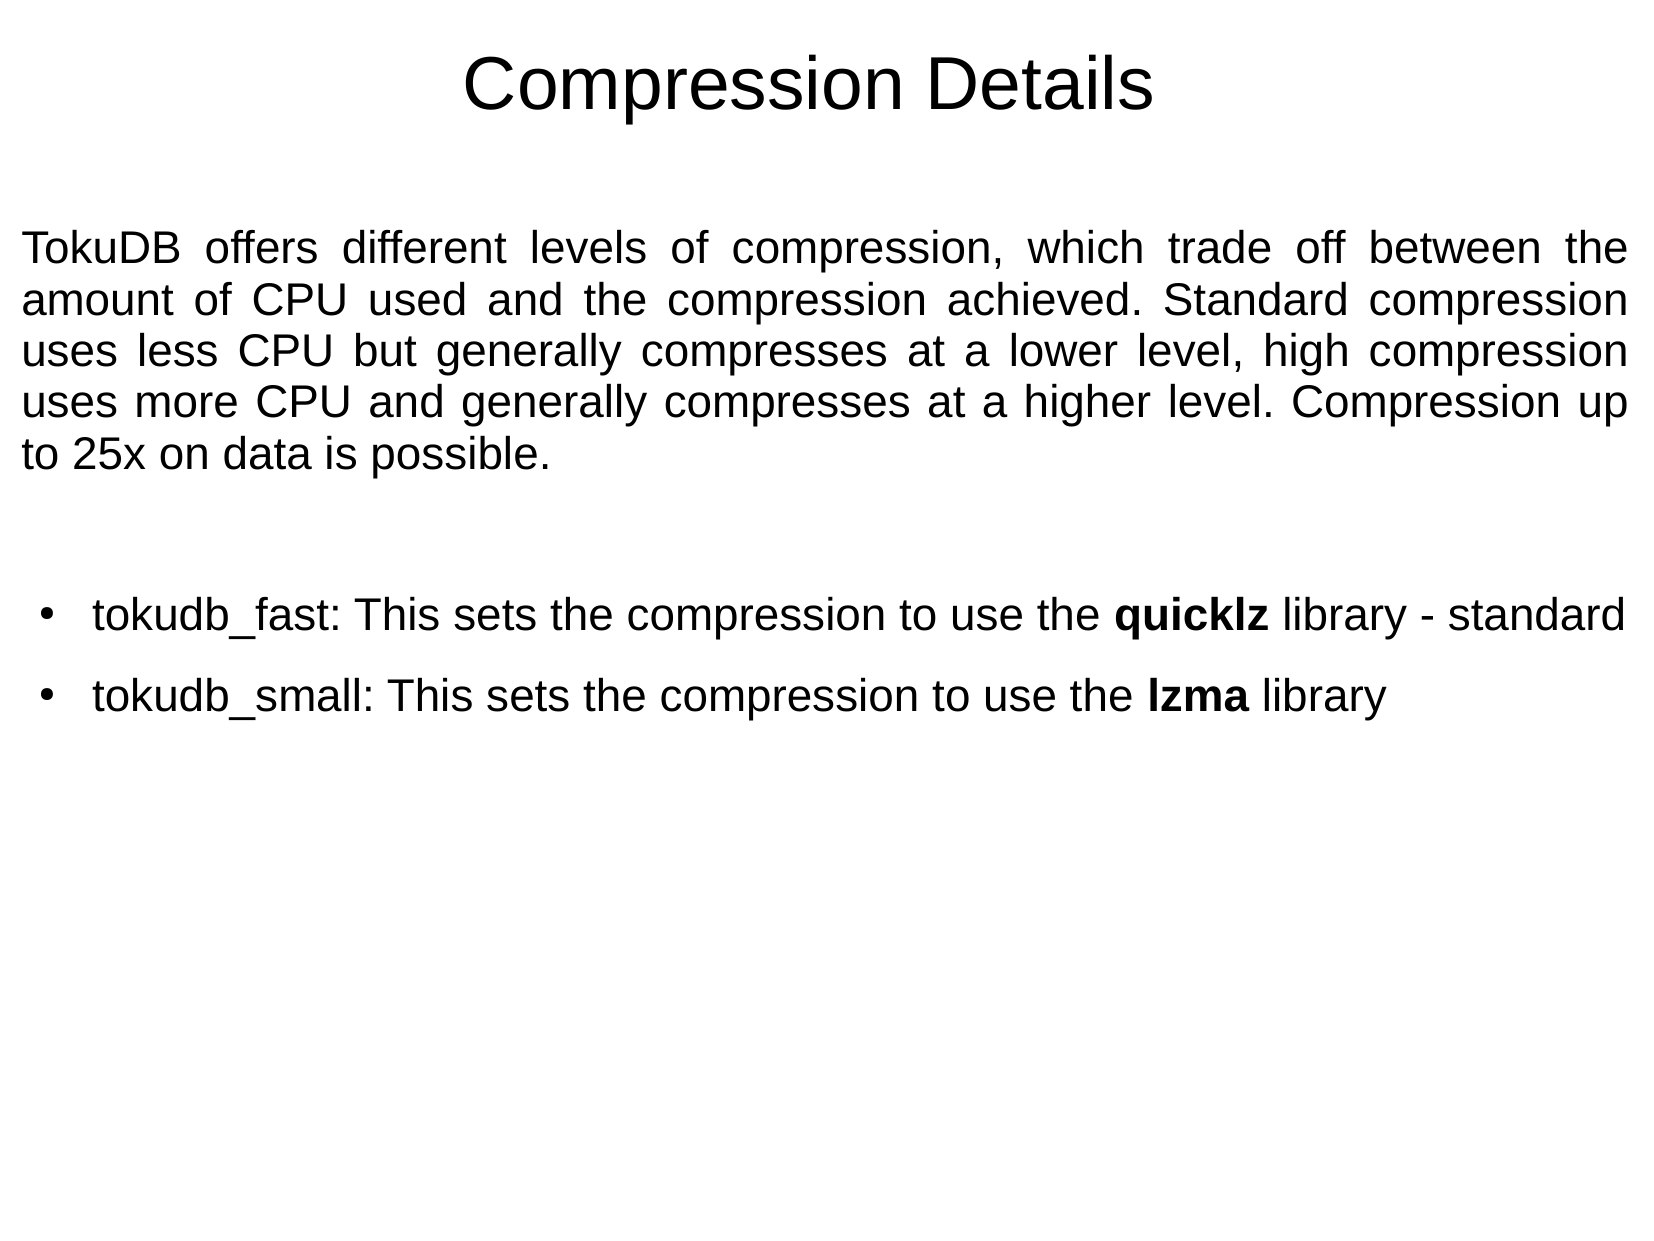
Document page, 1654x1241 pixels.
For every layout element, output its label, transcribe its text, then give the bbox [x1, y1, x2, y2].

title Compression Details [82, 41, 1536, 126]
list TokuDB offers different levels of compression, which trade off between the amount of CPU used and the compression achieved. Standard compression uses less CPU but generally compresses at a lower level, high compression uses more CPU and generally compresses at a higher level. Compression up to 25x on data is possible. tokudb_fast: This sets the compression to use the quicklz library - standard tokudb_small: This sets the compression to use the lzma library [21, 141, 1630, 1217]
